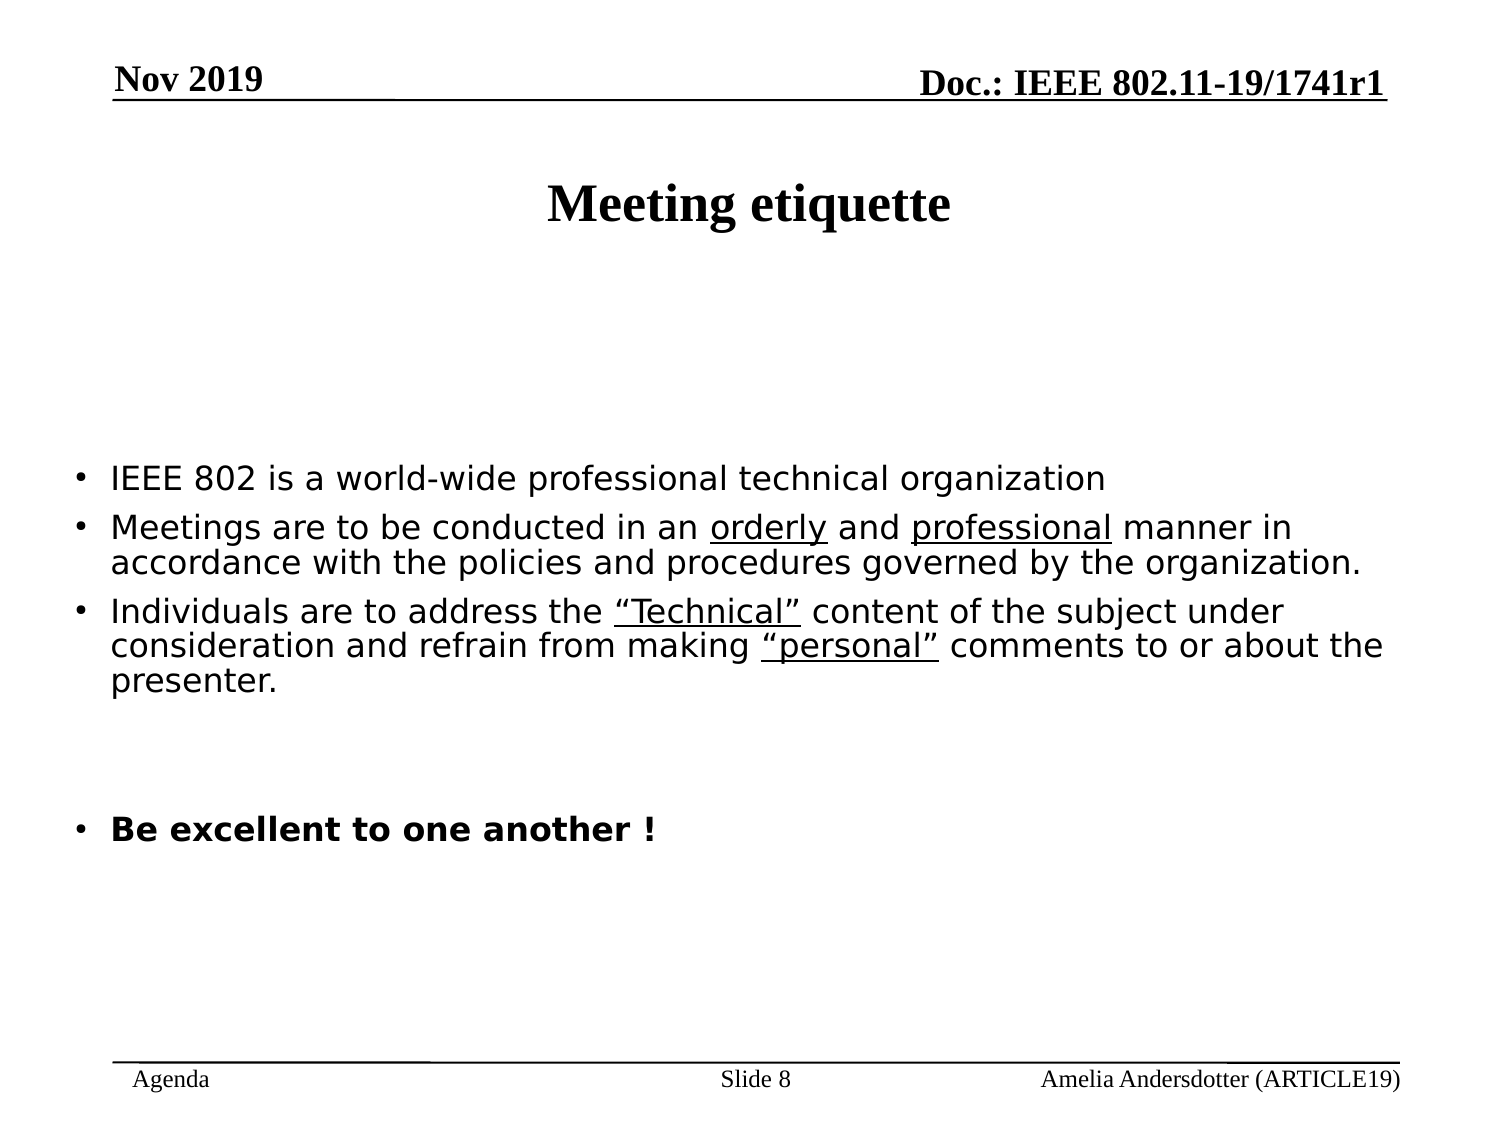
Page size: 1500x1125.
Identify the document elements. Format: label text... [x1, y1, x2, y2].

text_box Nov 2019 [114, 54, 422, 99]
text_box Slide <number> [712, 1062, 799, 1122]
text_box Meeting etiquette [112, 112, 1387, 287]
subtitle IEEE 802 is a world-wide professional technical organization Meetings are to be conducted in an orderly and professional manner in accordance with the policies and procedures governed by the organization. Individuals are to address the “Technical” content of the subject under consideration and refrain from making “personal” comments to or about the presenter. Be excellent to one another ! [75, 389, 1425, 922]
text_box Amelia Andersdotter (ARTICLE19) [878, 1062, 1401, 1092]
